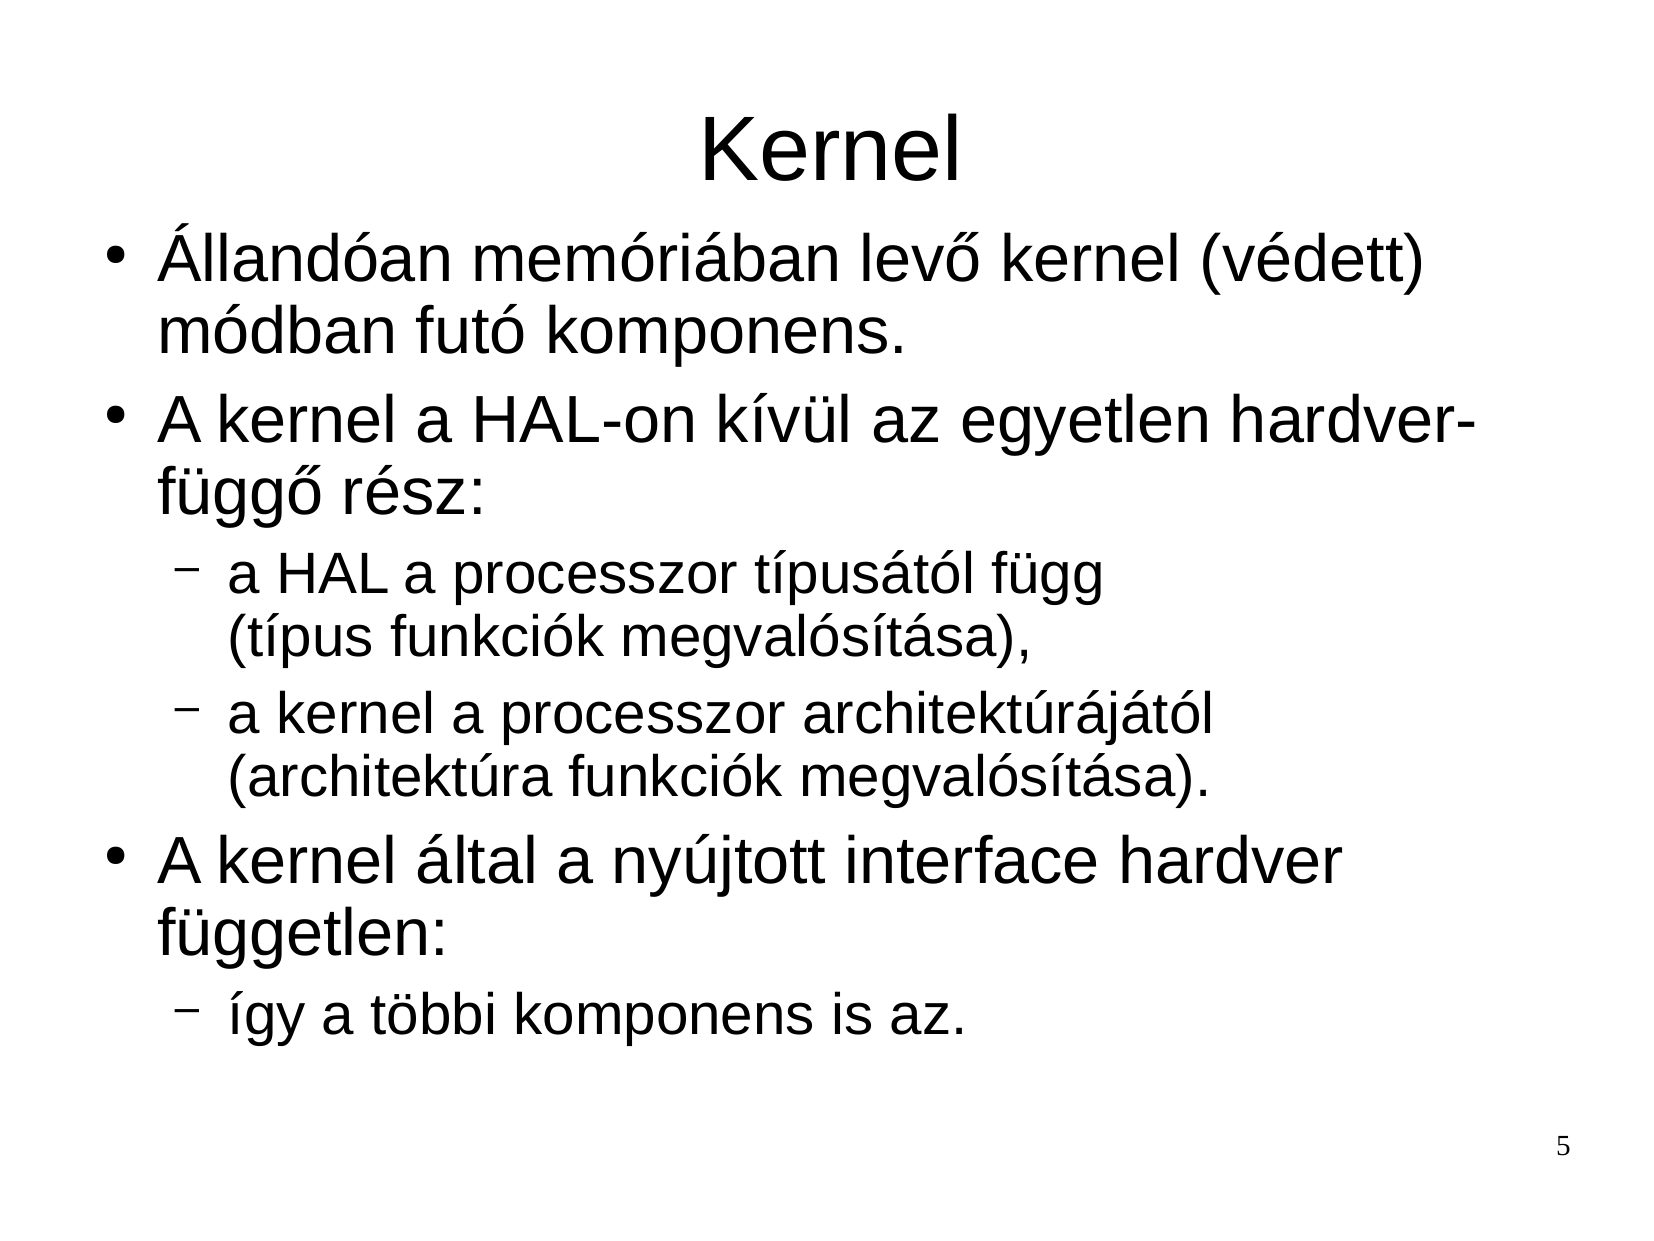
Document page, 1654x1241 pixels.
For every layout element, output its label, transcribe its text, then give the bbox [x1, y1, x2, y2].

title Kernel [110, 46, 1517, 216]
list Állandóan memóriában levő kernel (védett) módban futó komponens. A kernel a HAL-on kívül az egyetlen hardver-függő rész: a HAL a processzor típusától függ (típus funkciók megvalósítása), a kernel a processzor architektúrájától (architektúra funkciók megvalósítása). A kernel által a nyújtott interface hardver független: így a többi komponens is az. [71, 216, 1583, 1154]
